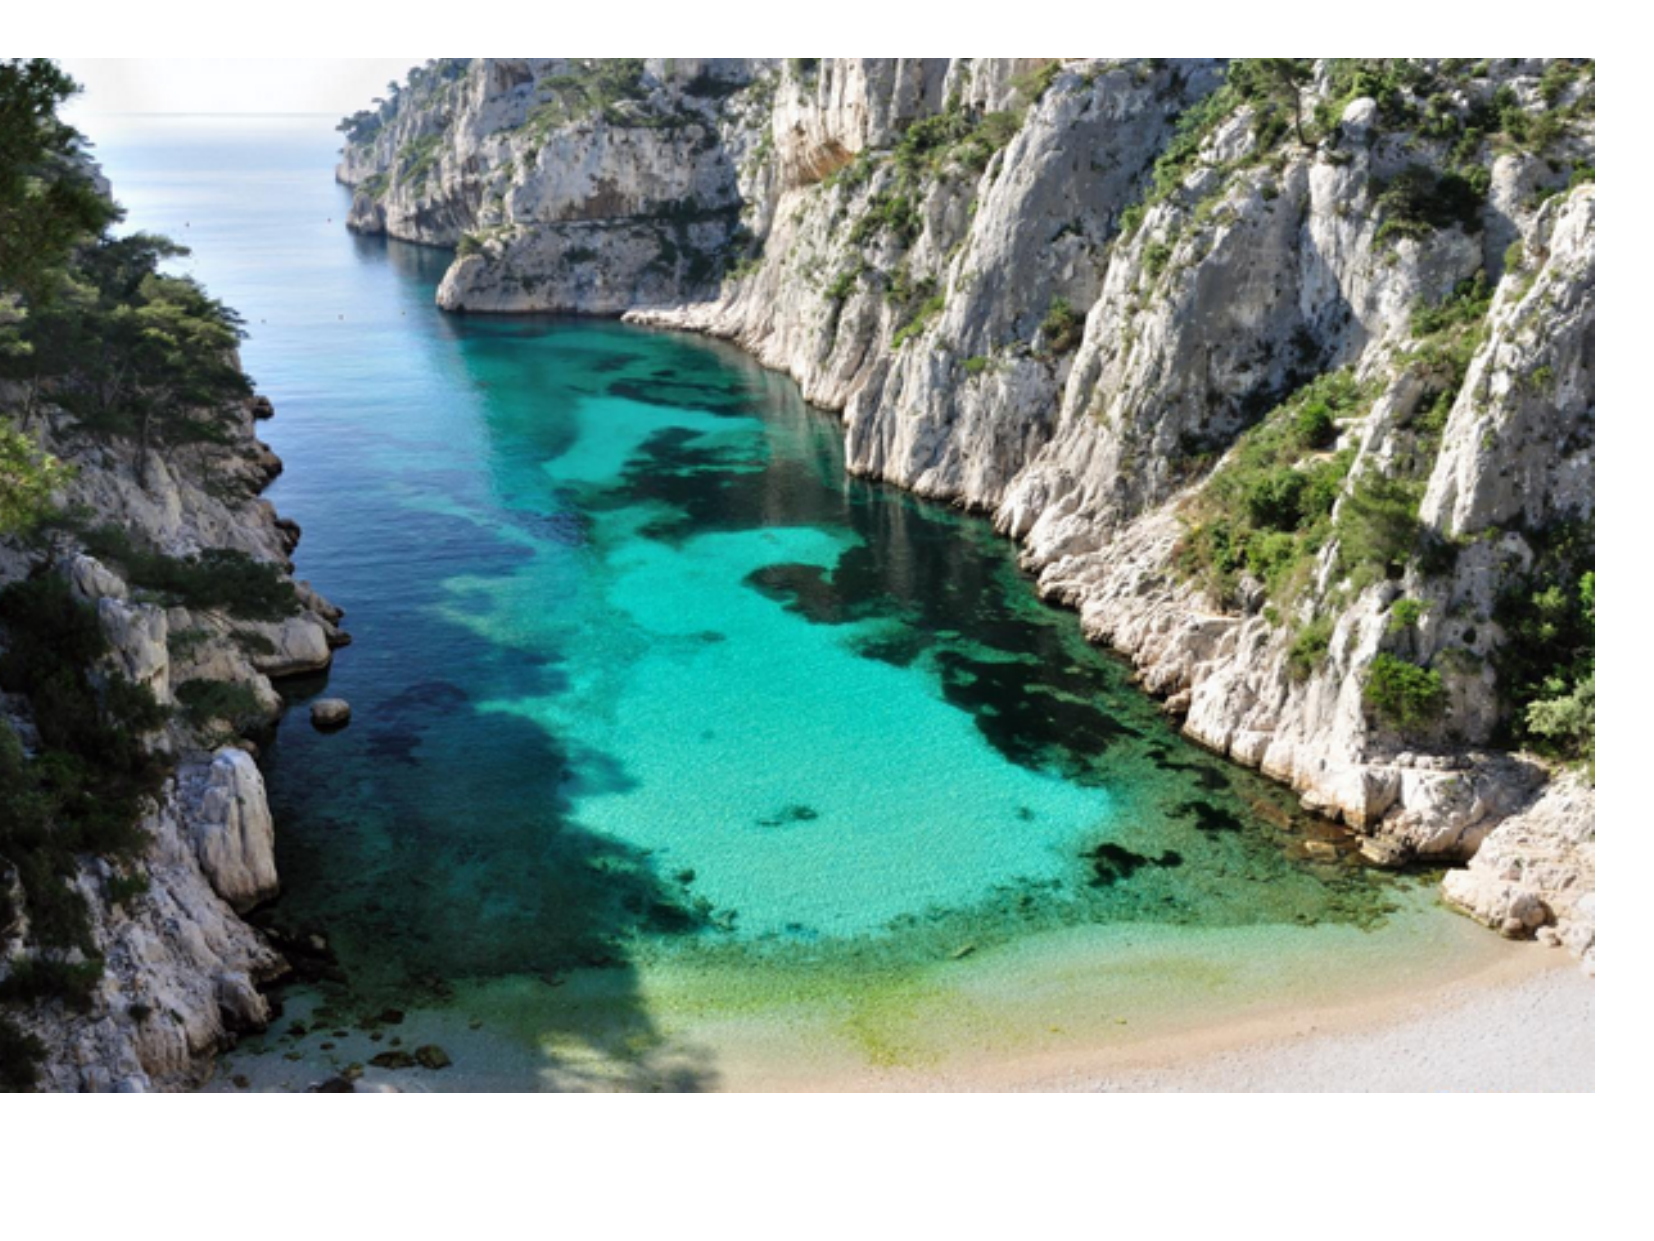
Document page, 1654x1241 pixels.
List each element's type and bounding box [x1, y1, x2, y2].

picture [0, 58, 1595, 1093]
